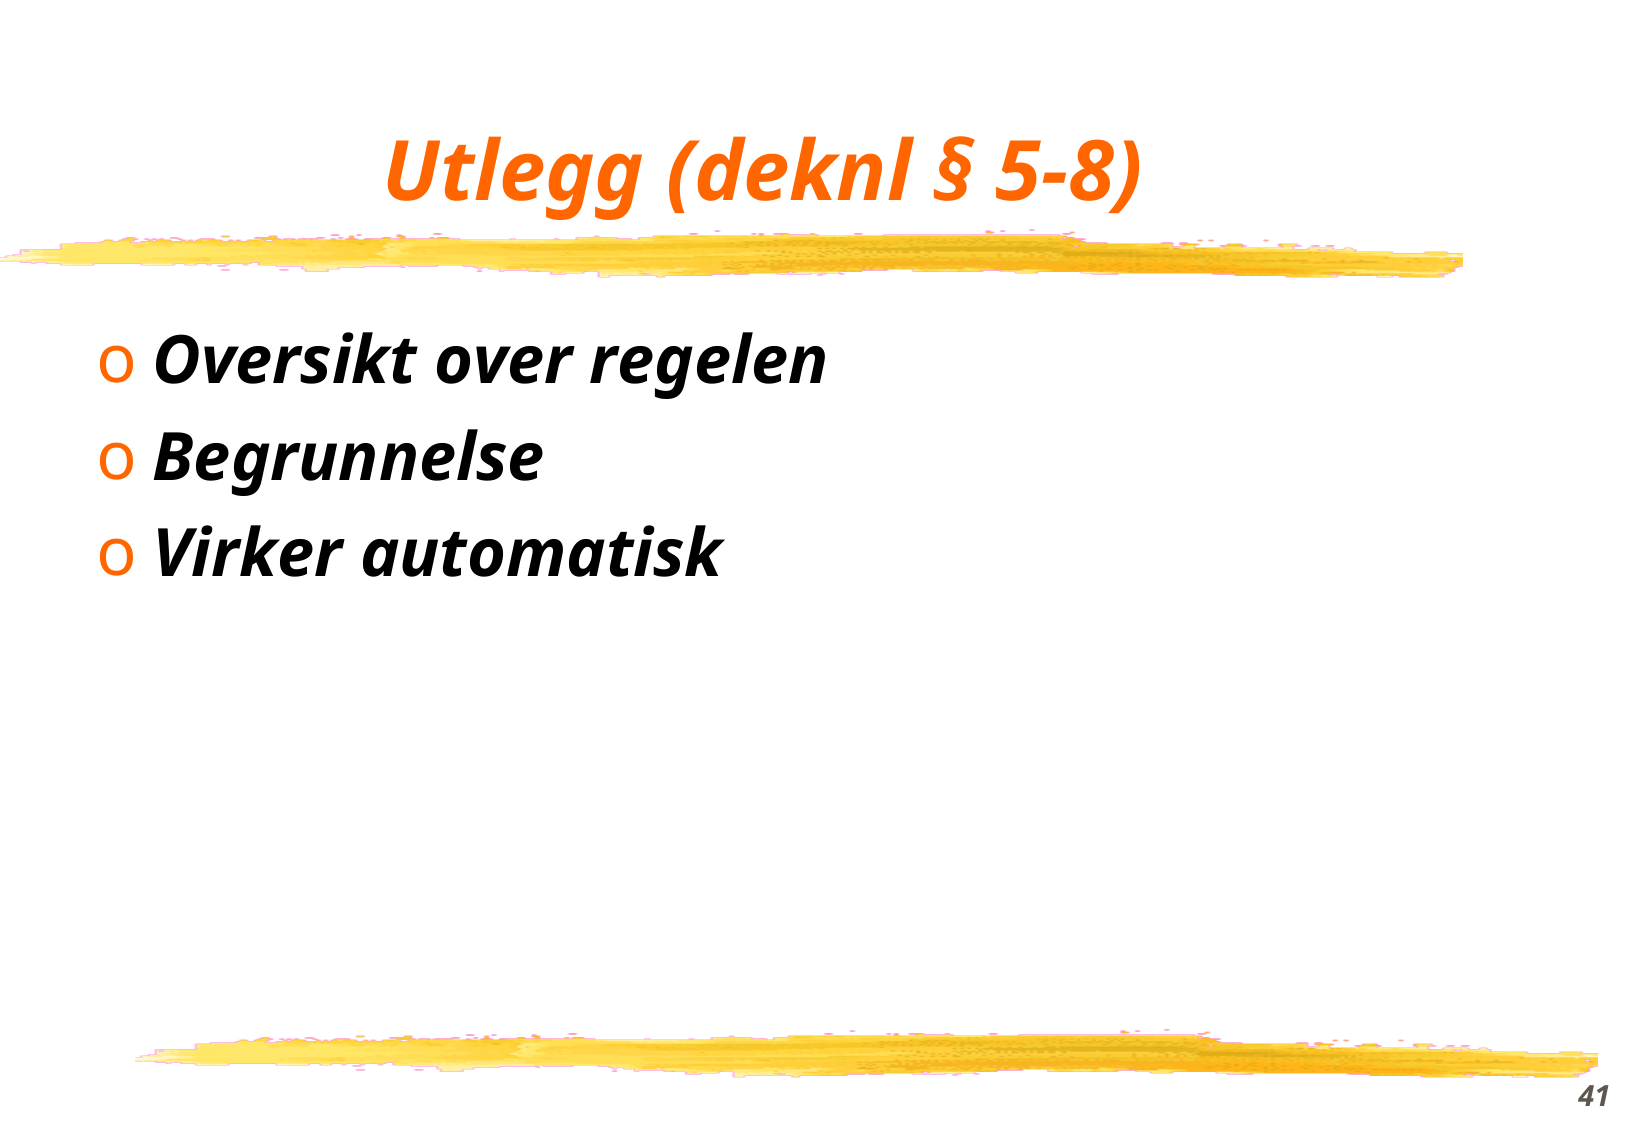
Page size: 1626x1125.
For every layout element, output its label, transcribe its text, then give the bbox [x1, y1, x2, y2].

picture [135, 1024, 1598, 1088]
text_box <number> [1516, 1050, 1626, 1125]
list Oversikt over regelen Begrunnelse Virker automatisk [81, 309, 1535, 1001]
picture [0, 224, 1463, 288]
title Utlegg (deknl § 5-8) [72, 37, 1454, 225]
